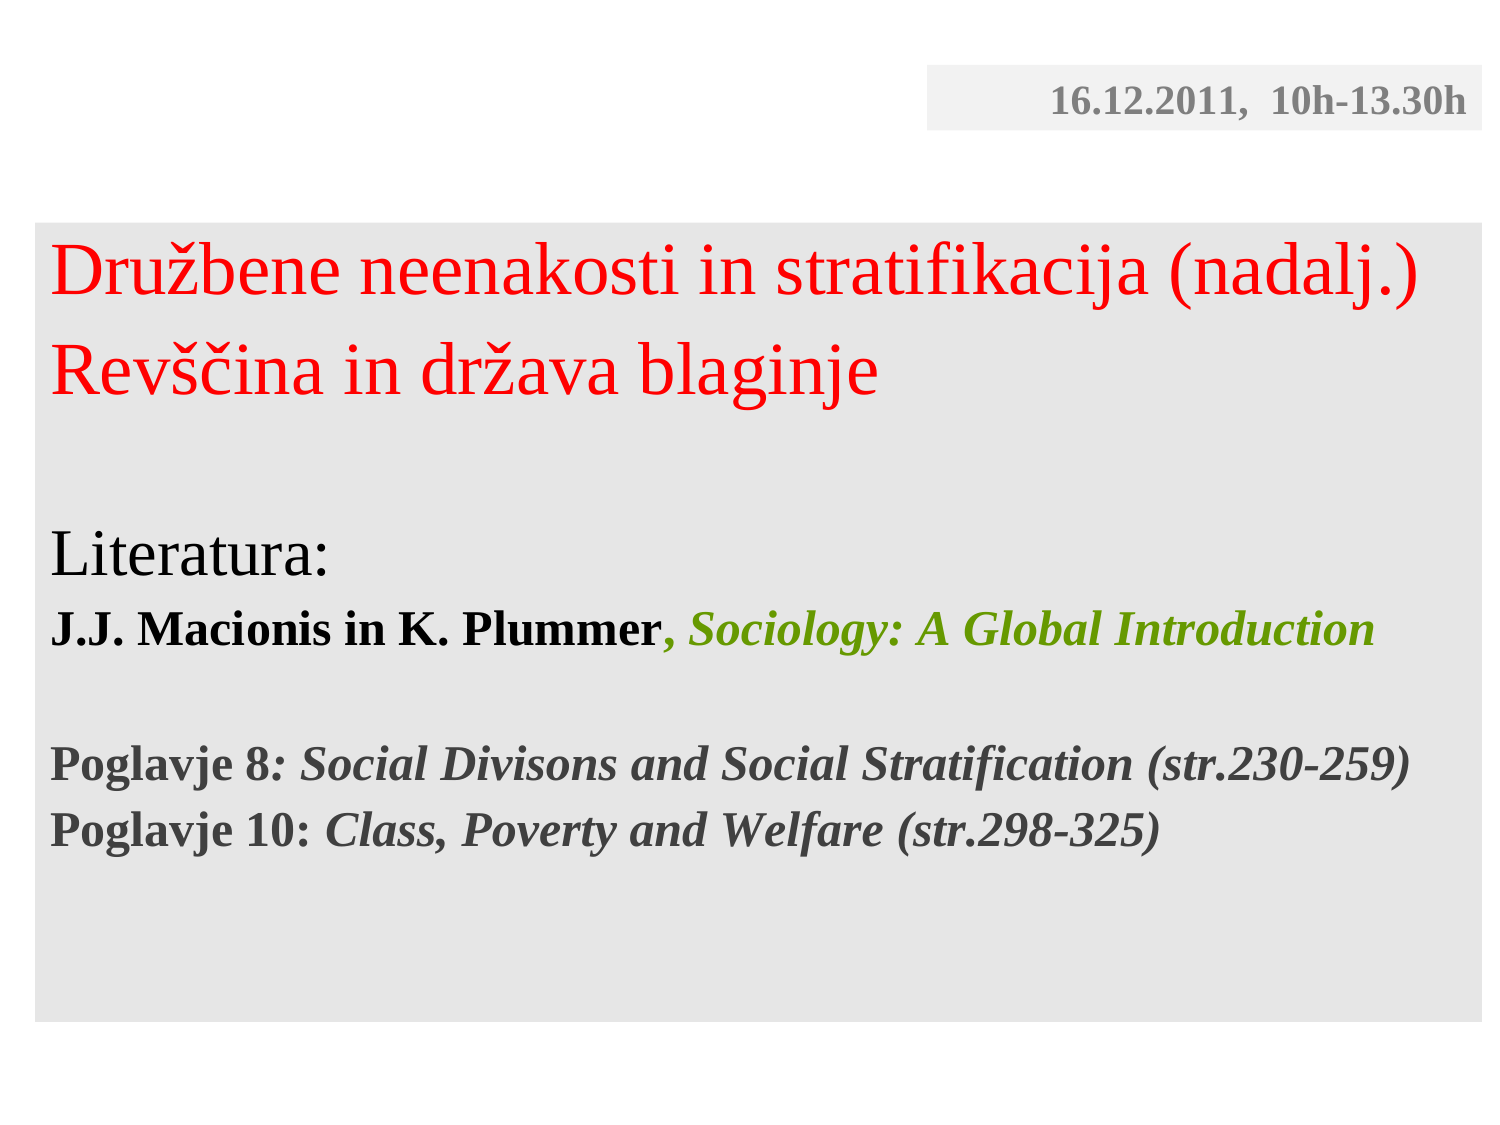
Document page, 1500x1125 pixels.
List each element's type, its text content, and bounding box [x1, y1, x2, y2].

text_box 16.12.2011, 10h-13.30h [927, 64, 1482, 131]
text_box Družbene neenakosti in stratifikacija (nadalj.) Revščina in država blaginje Literatura: J.J. Macionis in K. Plummer, Sociology: A Global Introduction Poglavje 8: Social Divisons and Social Stratification (str.230-259) Poglavje 10: Class, Poverty and Welfare (str.298-325) [35, 222, 1482, 1022]
